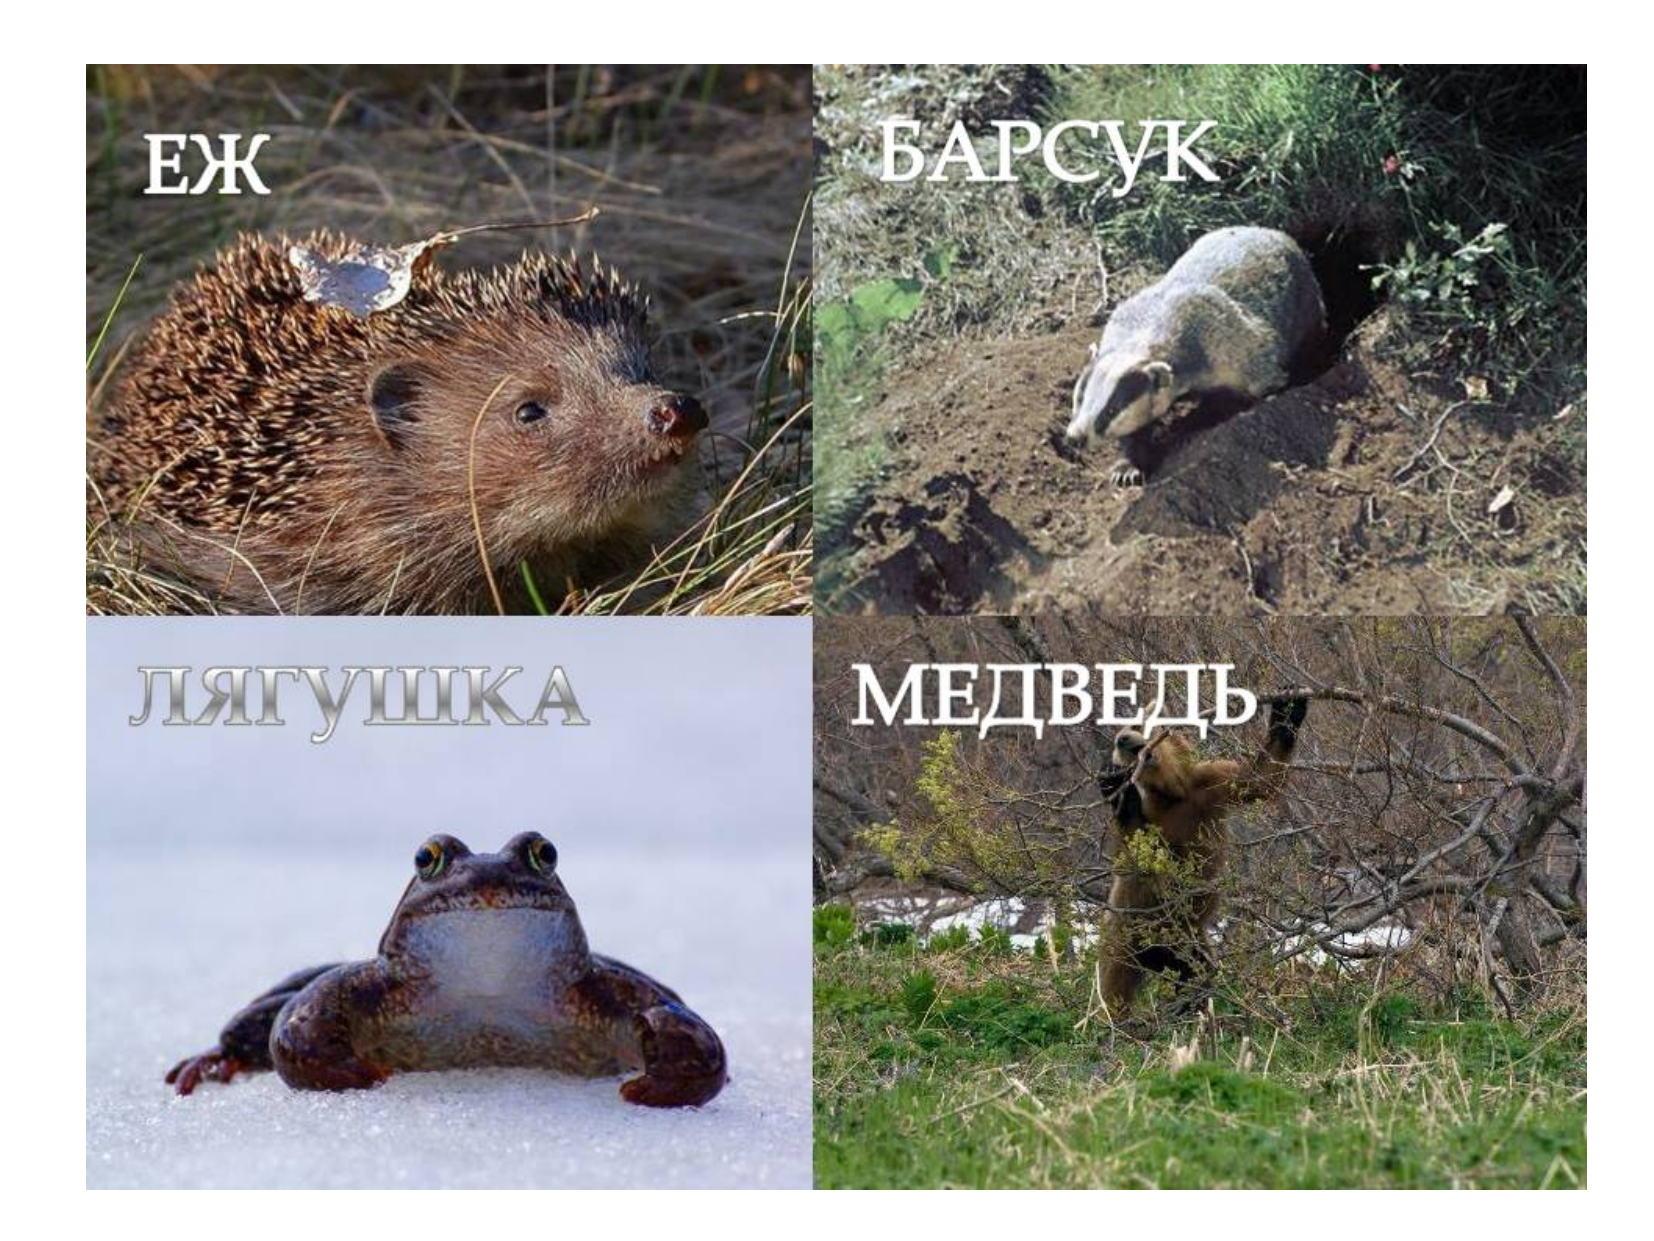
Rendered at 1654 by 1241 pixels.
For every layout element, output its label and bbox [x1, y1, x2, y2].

picture [86, 64, 1587, 1190]
